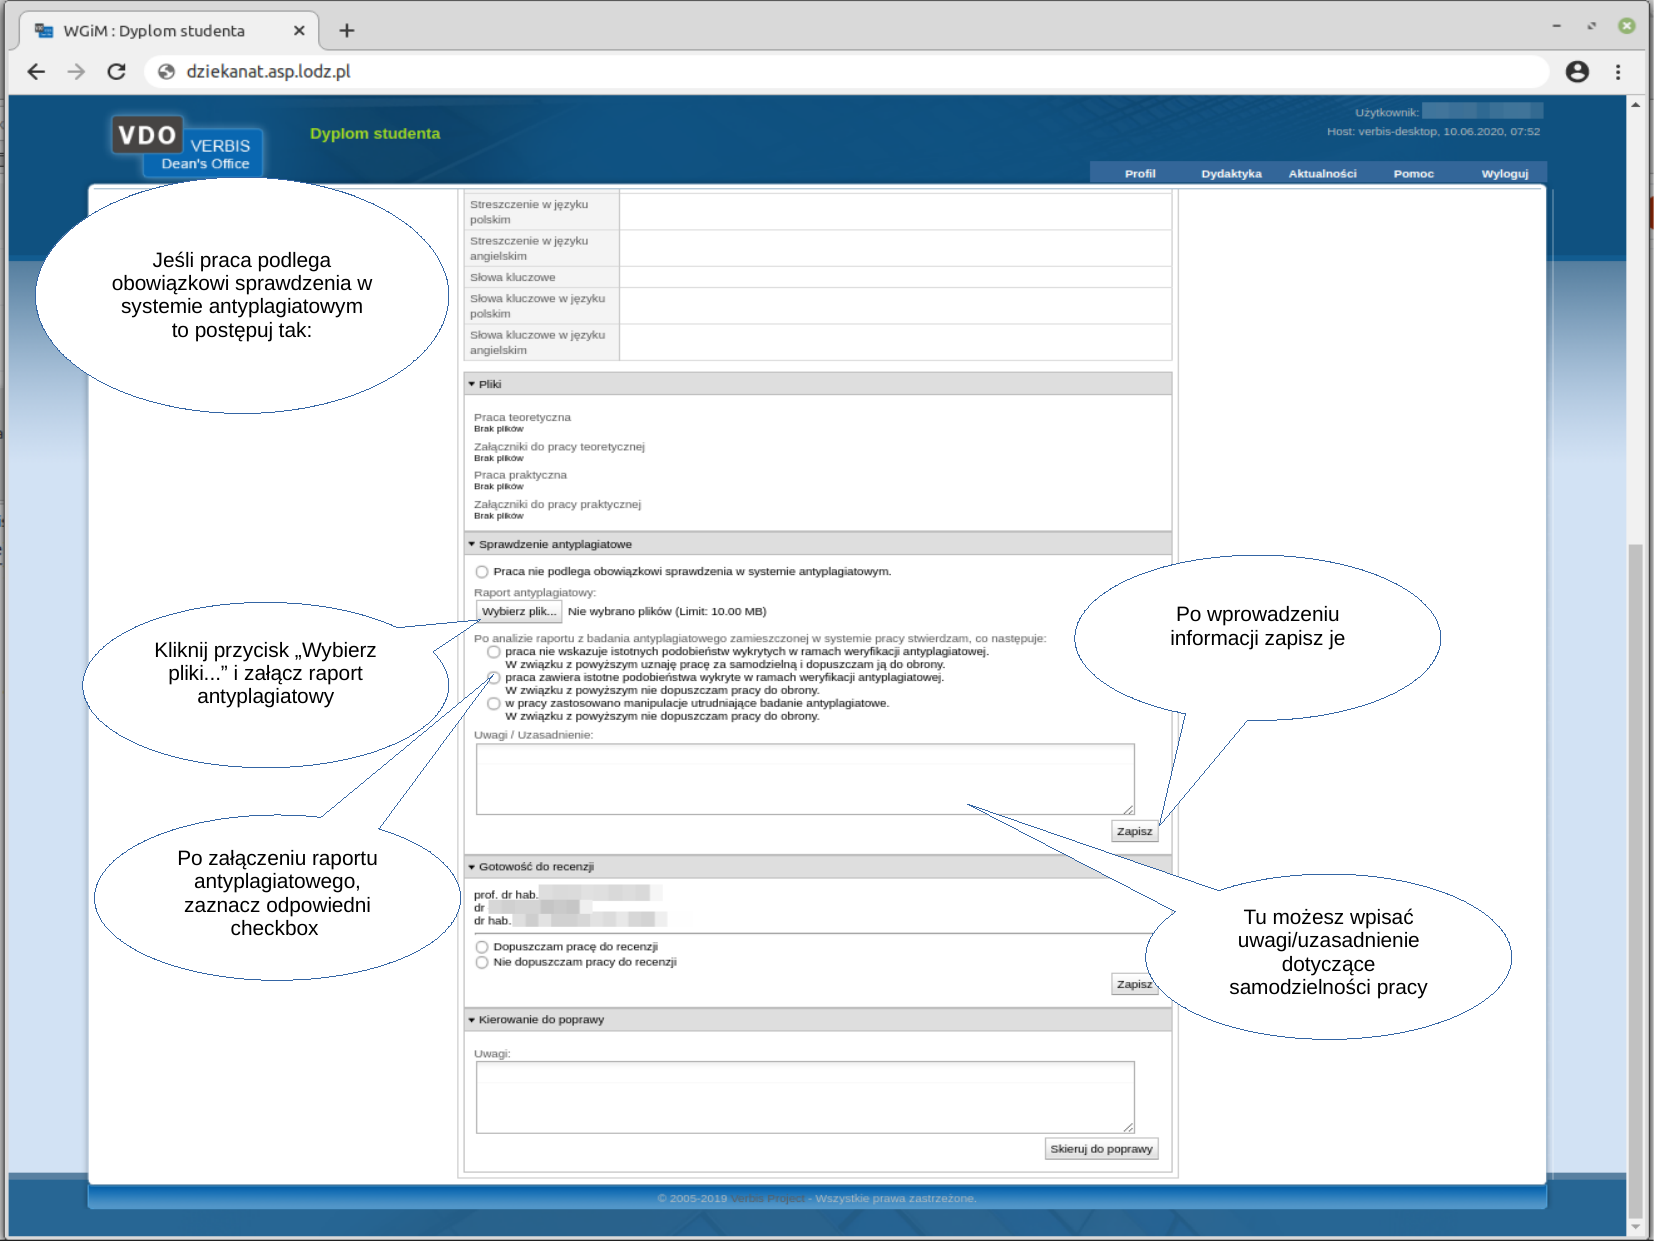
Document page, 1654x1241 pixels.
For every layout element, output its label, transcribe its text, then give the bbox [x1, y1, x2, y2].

text_box Jeśli praca podlega obowiązkowi sprawdzenia w systemie antyplagiatowym to postępuj tak: [35, 177, 449, 414]
text_box Kliknij przycisk „Wybierz pliki...” i załącz raport antyplagiatowy [82, 602, 481, 768]
picture [0, 0, 1654, 1241]
text_box Po wprowadzeniu informacji zapisz je [1074, 555, 1441, 826]
text_box Tu możesz wpisać uwagi/uzasadnienie dotyczące samodzielności pracy [967, 804, 1512, 1040]
text_box Po załączeniu raportu antyplagiatowego, zaznacz odpowiedni checkbox [94, 674, 494, 981]
